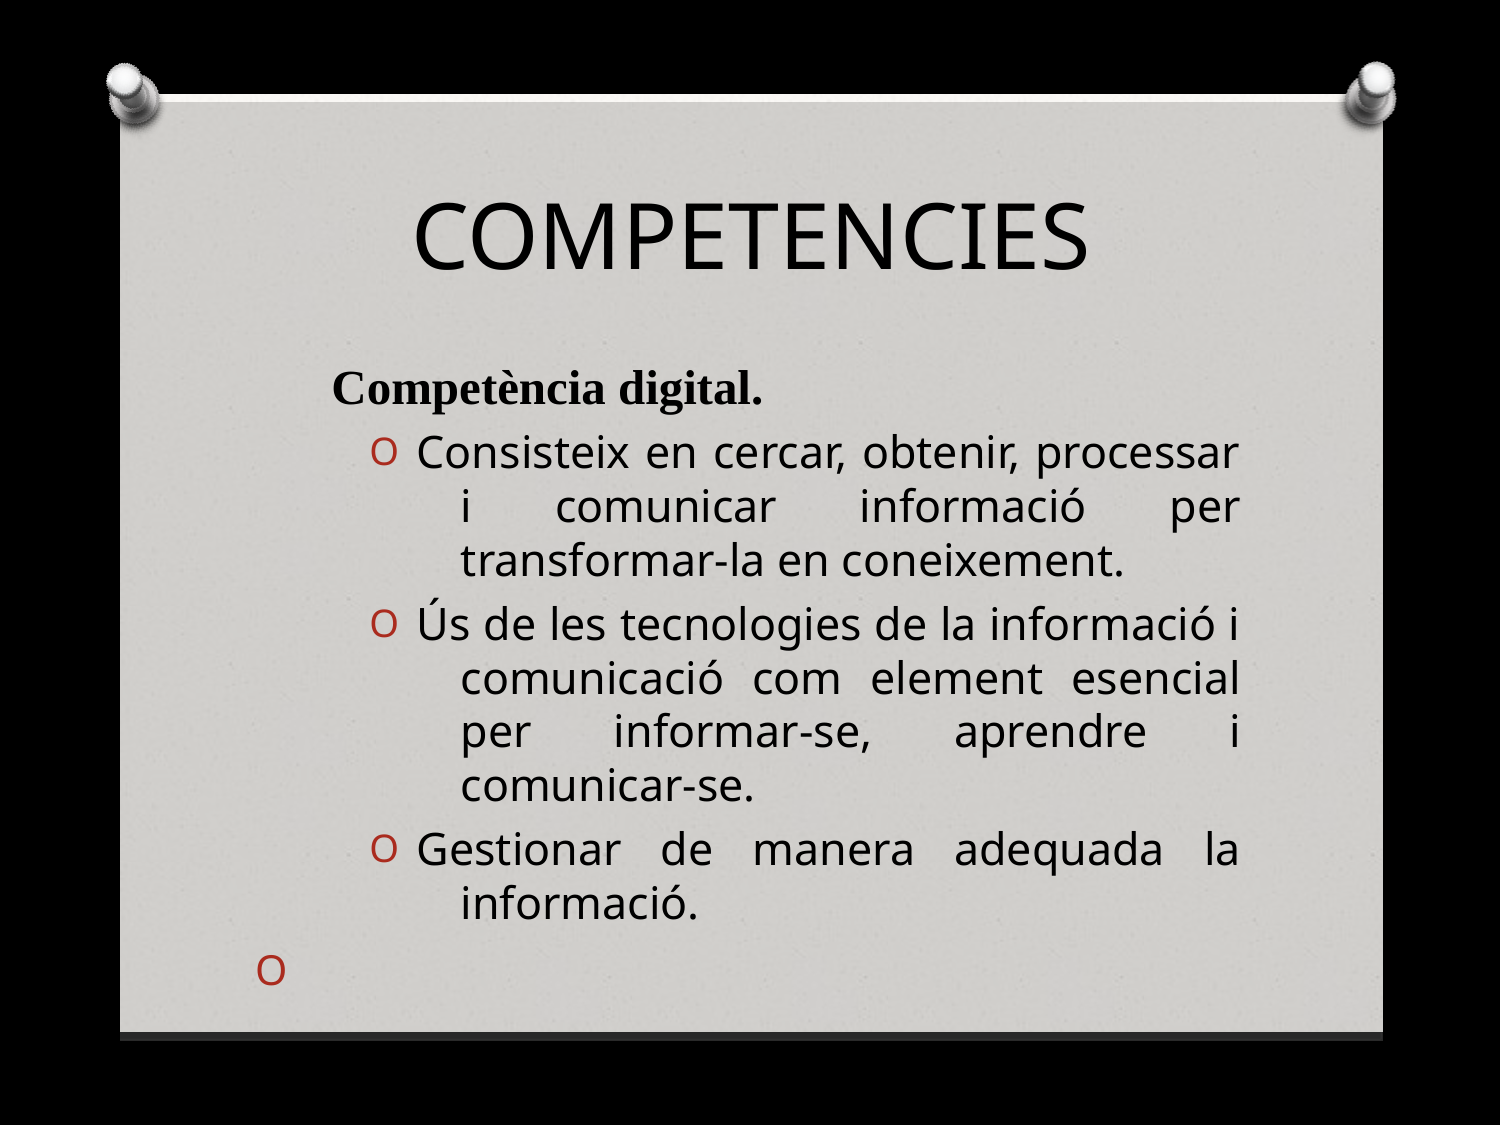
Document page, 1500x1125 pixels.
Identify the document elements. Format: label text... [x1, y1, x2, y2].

title COMPETENCIES [179, 134, 1323, 332]
list Competència digital. Consisteix en cercar, obtenir, processar i comunicar informació per transformar-la en coneixement. Ús de les tecnologies de la informació i comunicació com element esencial per informar-se, aprendre i comunicar-se. Gestionar de manera adequada la informació. [240, 347, 1257, 939]
